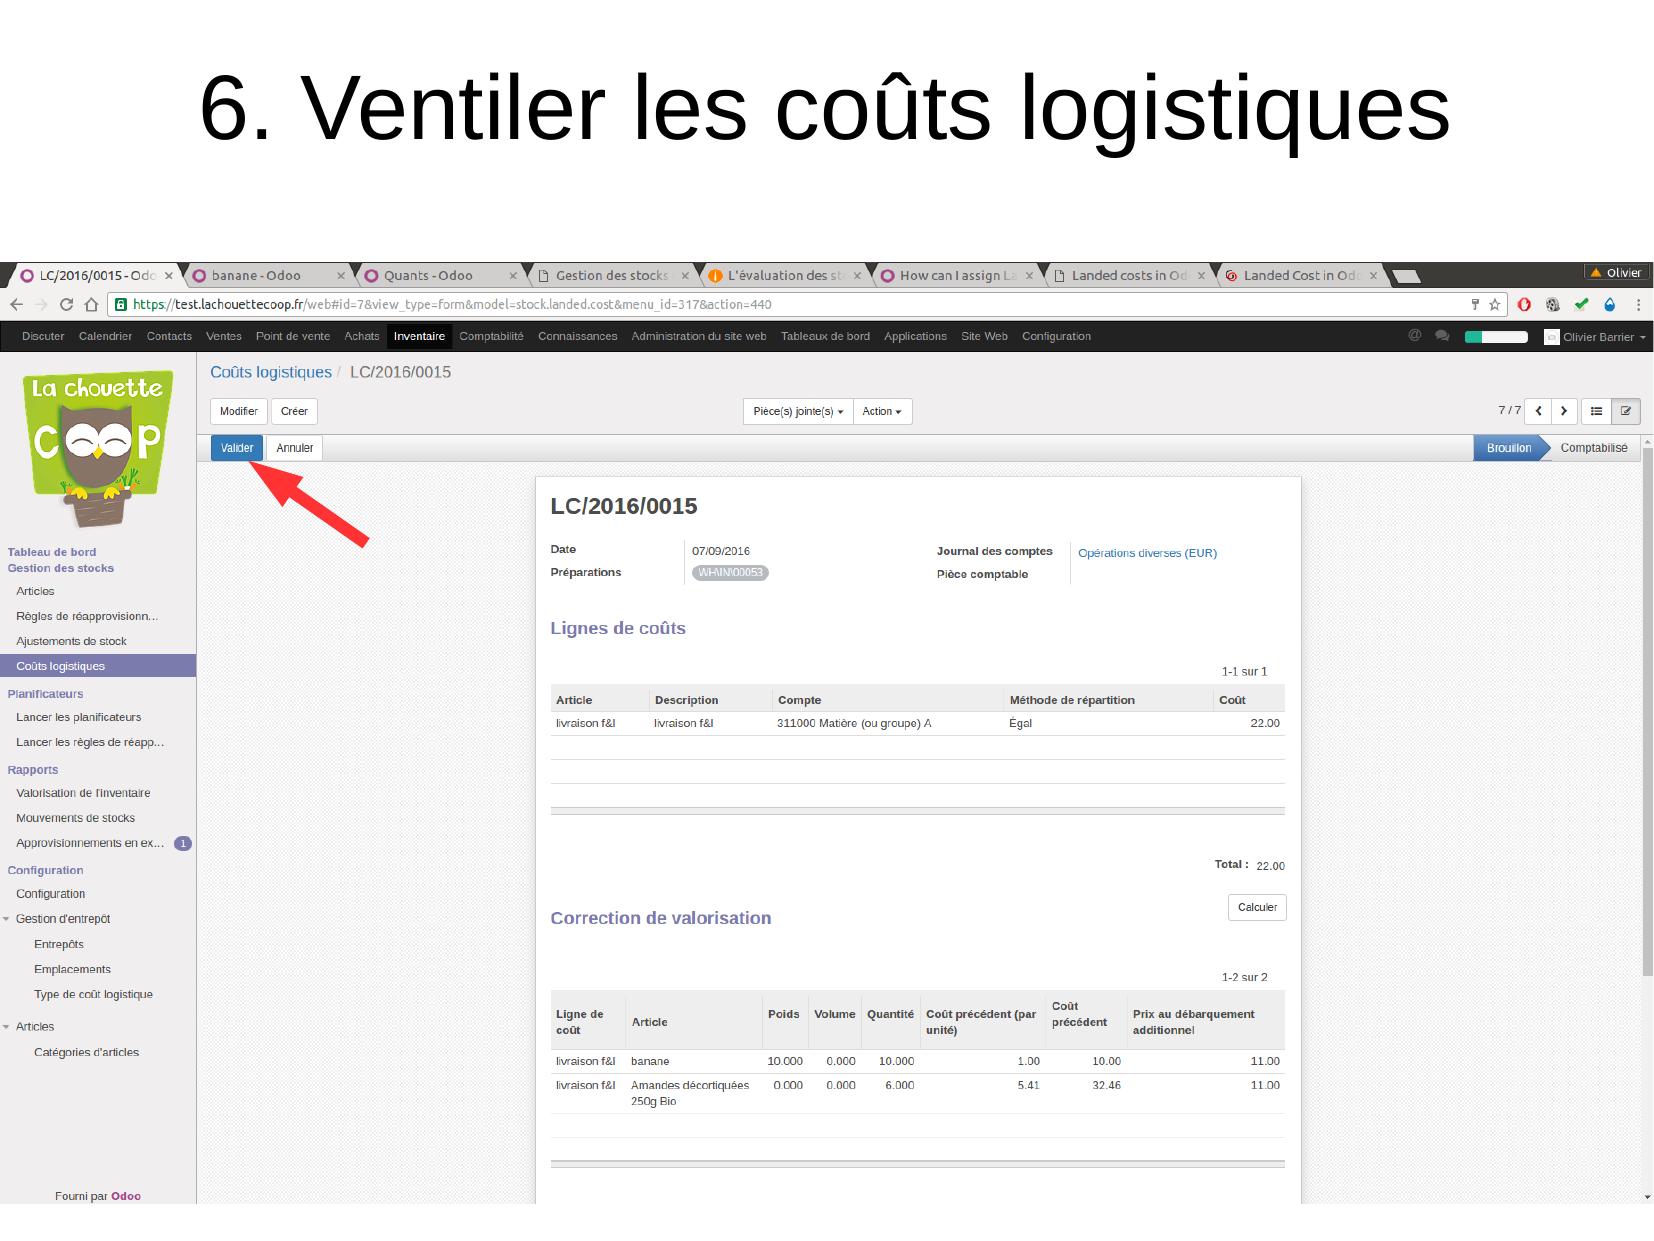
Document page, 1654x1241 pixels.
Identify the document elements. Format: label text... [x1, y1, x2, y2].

title 6. Ventiler les coûts logistiques [82, 49, 1571, 166]
picture [0, 262, 1654, 1204]
